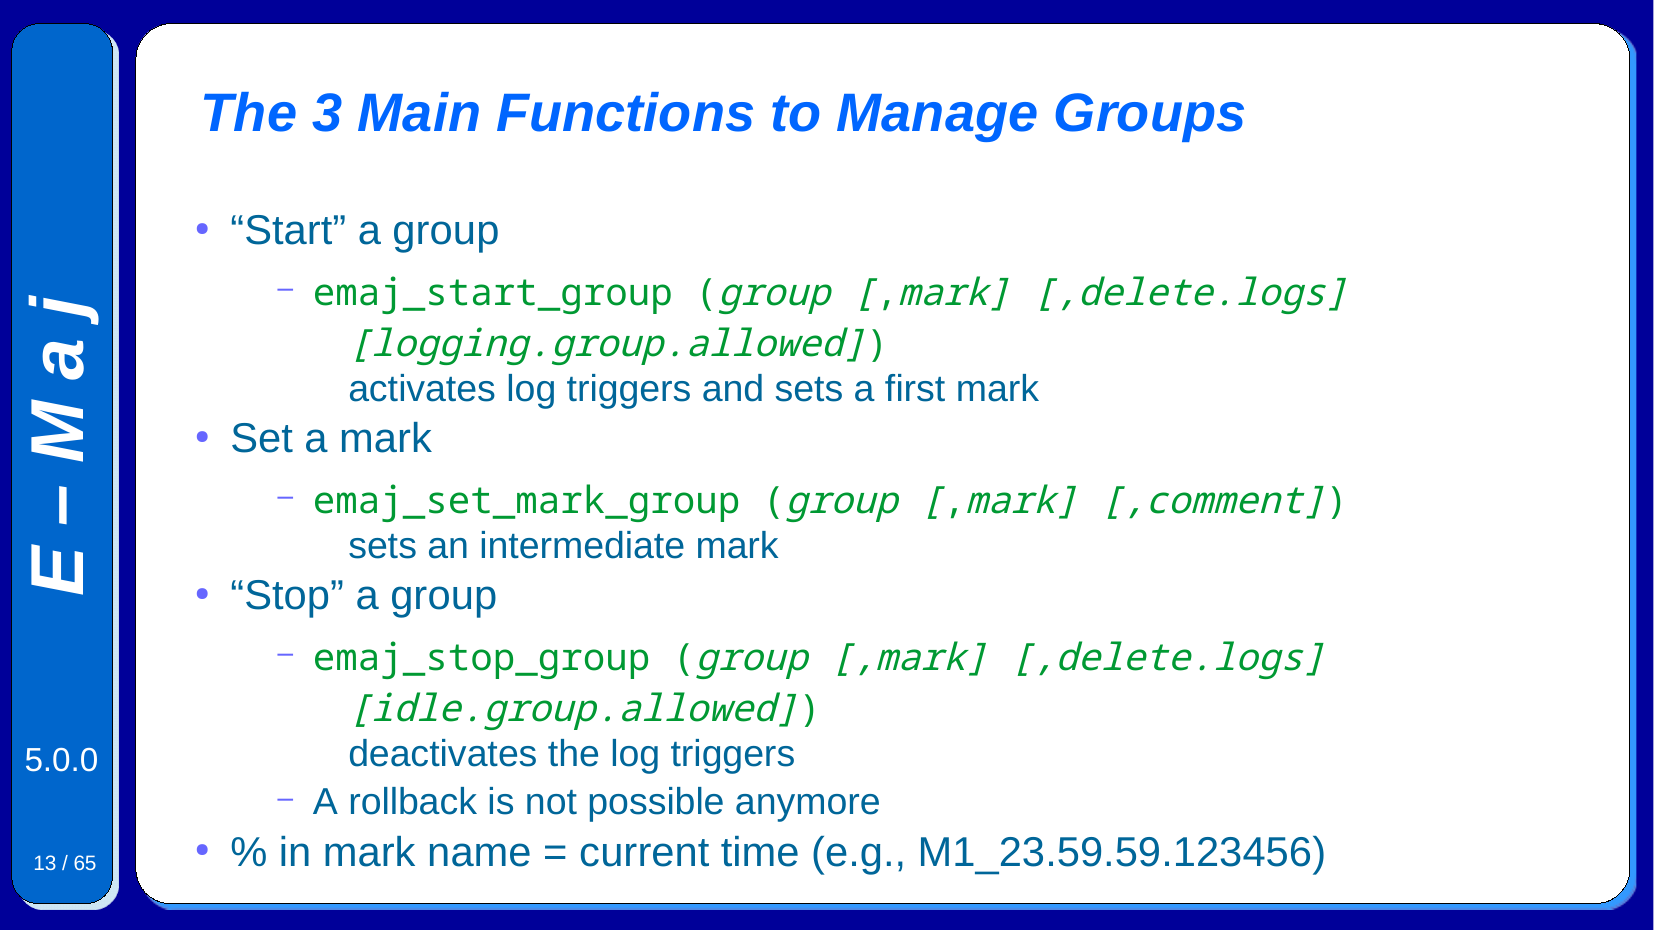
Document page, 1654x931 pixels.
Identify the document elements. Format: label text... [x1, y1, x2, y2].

list “Start” a group emaj_start_group (group [,mark] [,delete.logs] [logging.group.allowed]) activates log triggers and sets a first mark Set a mark emaj_set_mark_group (group [,mark] [,comment]) sets an intermediate mark “Stop” a group emaj_stop_group (group [,mark] [,delete.logs] [idle.group.allowed]) deactivates the log triggers A rollback is not possible anymore % in mark name = current time (e.g., M1_23.59.59.123456) [177, 206, 1587, 854]
title The 3 Main Functions to Manage Groups [200, 34, 1575, 191]
